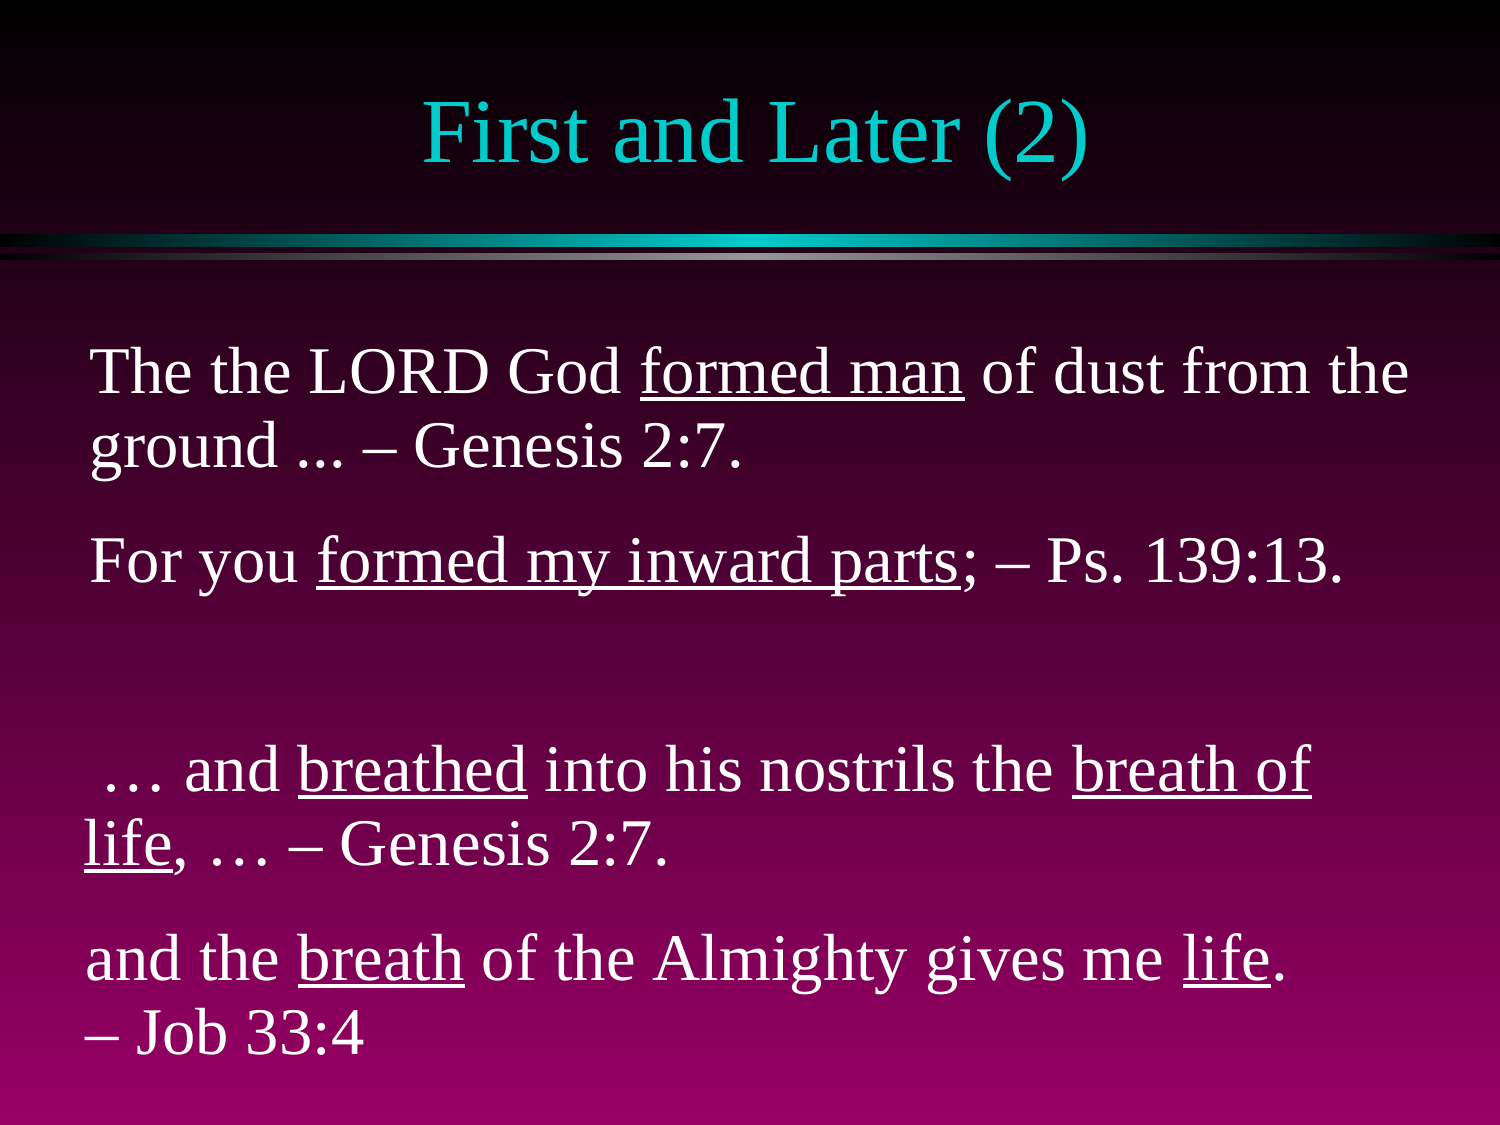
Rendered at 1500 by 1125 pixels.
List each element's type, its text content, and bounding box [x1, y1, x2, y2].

text_box The the LORD God formed man of dust from the ground ... – Genesis 2:7. [75, 326, 1463, 490]
text_box and the breath of the Almighty gives me life. – Job 33:4 [71, 913, 1422, 1077]
text_box For you formed my inward parts; – Ps. 139:13. [75, 515, 1463, 605]
title First and Later (2) [112, 37, 1401, 225]
text_box … and breathed into his nostrils the breath of life, … – Genesis 2:7. [69, 724, 1426, 888]
